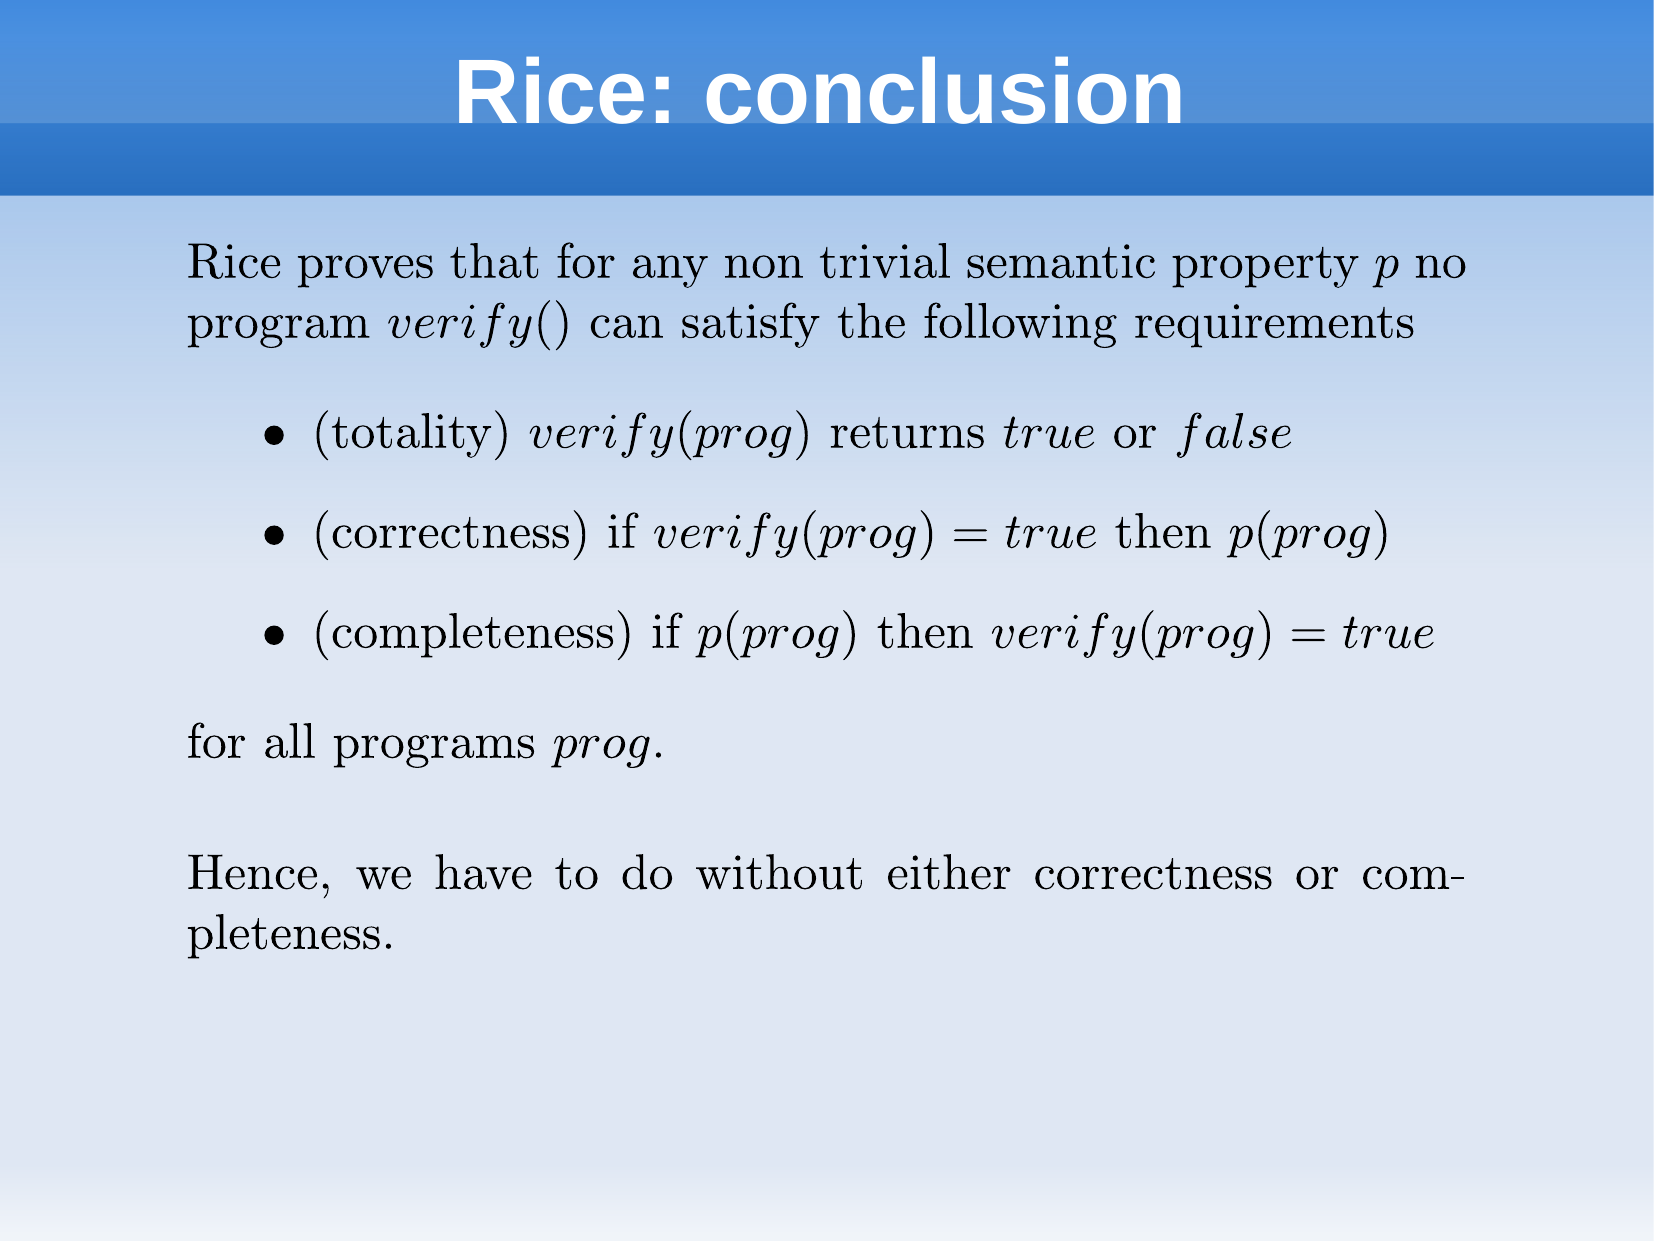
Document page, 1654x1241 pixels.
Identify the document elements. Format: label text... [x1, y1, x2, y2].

title Rice: conclusion [76, 0, 1565, 188]
picture [0, 0, 1654, 1241]
